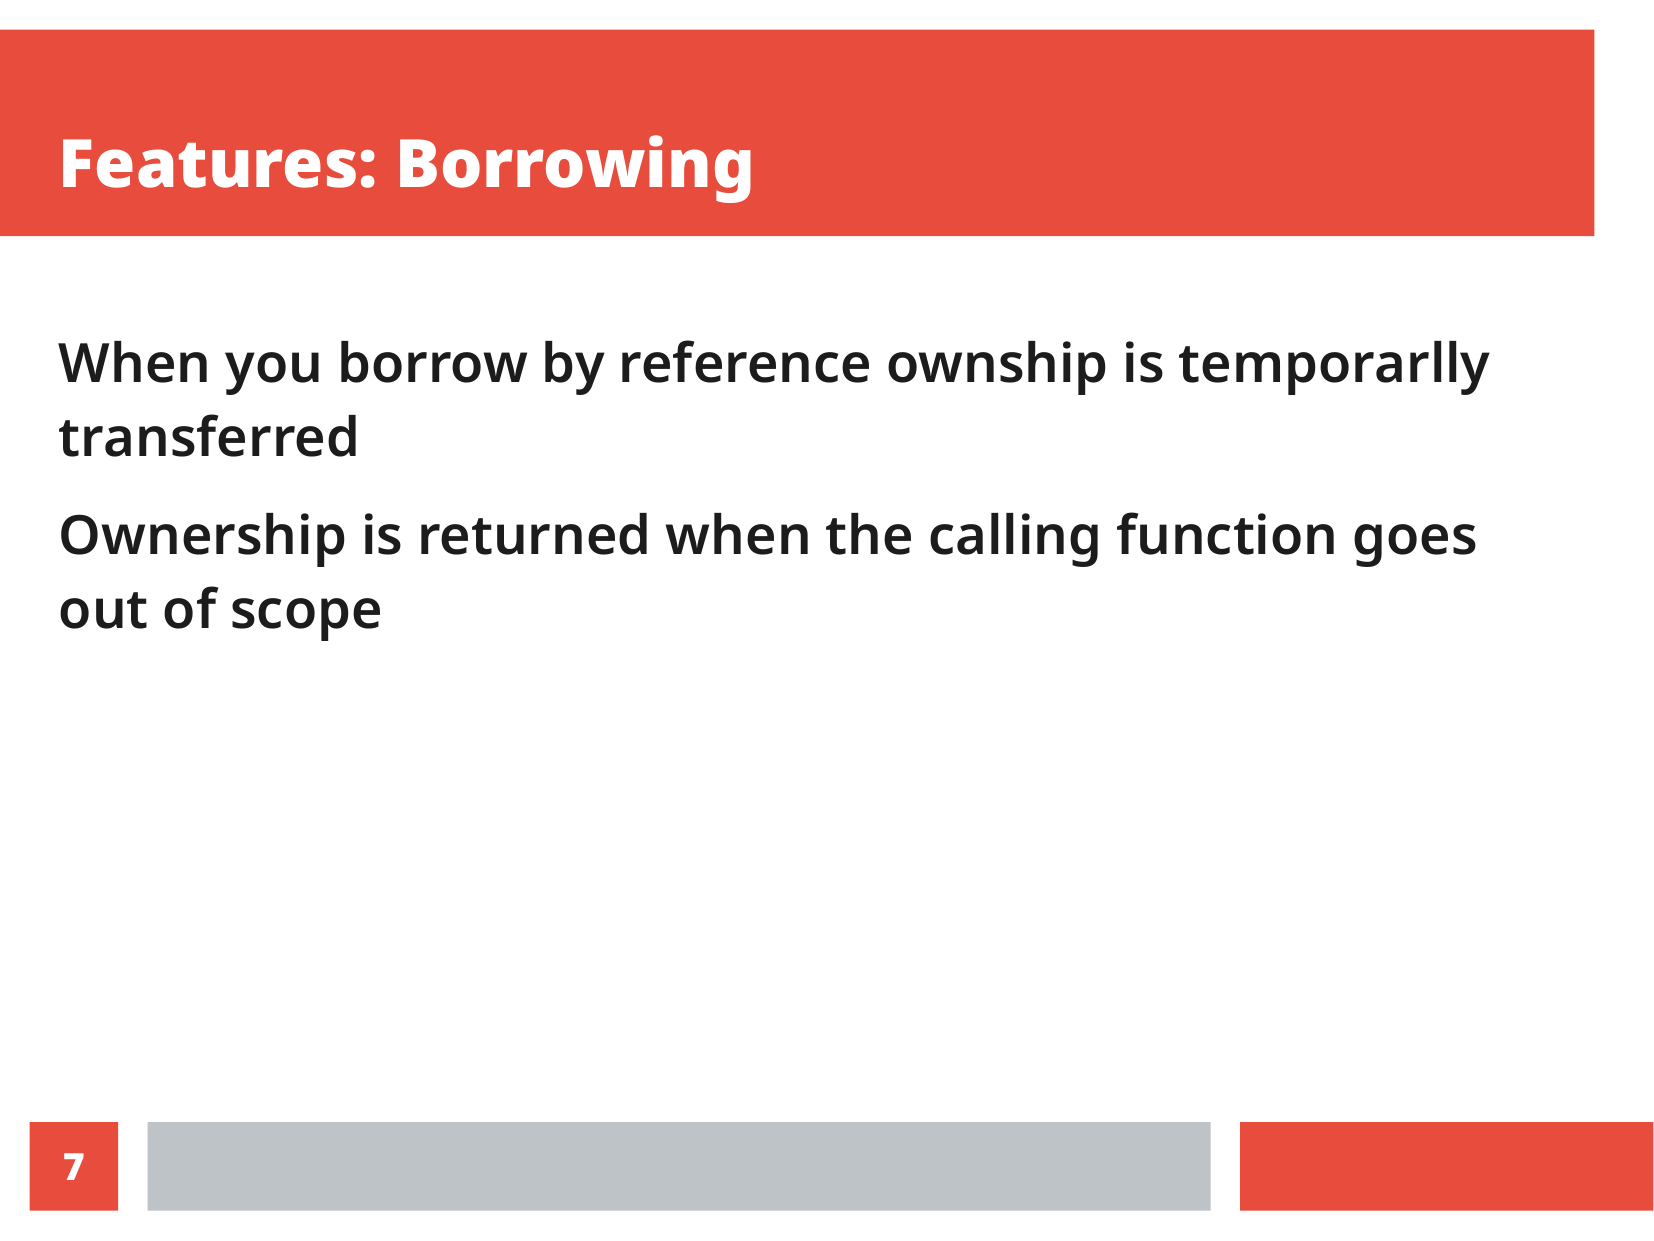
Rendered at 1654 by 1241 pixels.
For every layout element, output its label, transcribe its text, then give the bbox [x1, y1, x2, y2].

list When you borrow by reference ownship is temporarlly transferred Ownership is returned when the calling function goes out of scope [59, 324, 1565, 1093]
title Features: Borrowing [59, 59, 1595, 207]
